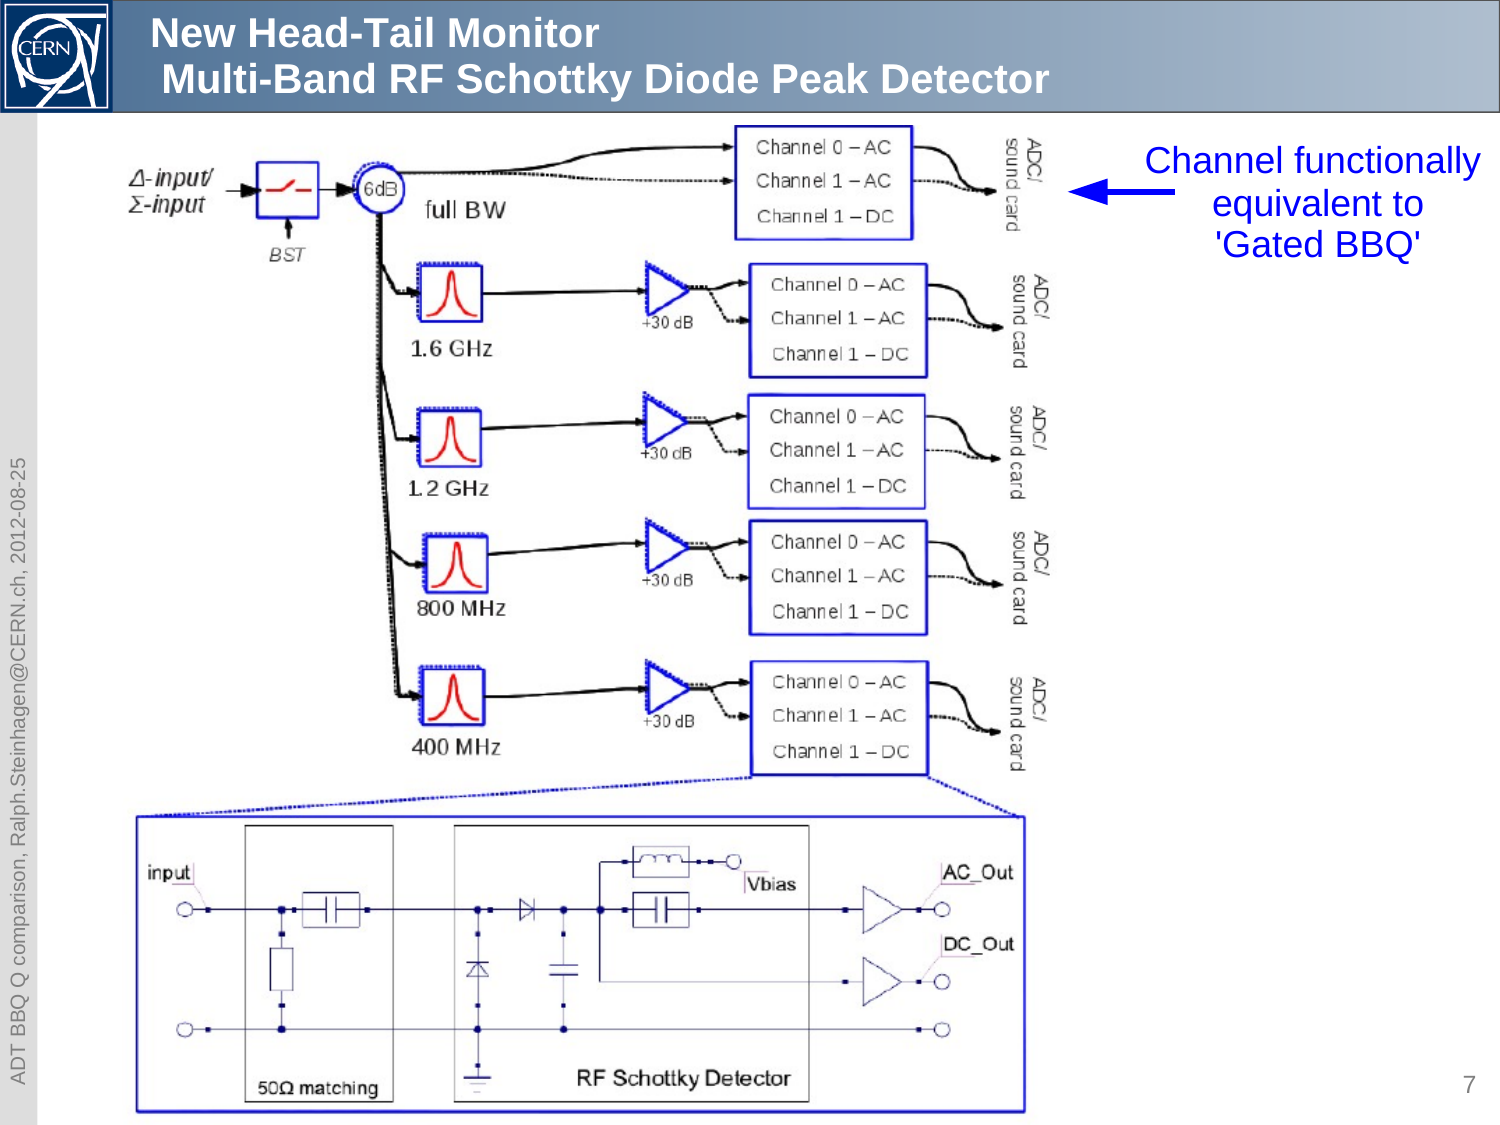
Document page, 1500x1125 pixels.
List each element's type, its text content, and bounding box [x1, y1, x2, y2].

picture [122, 125, 1068, 1125]
title New Head-Tail Monitor Multi-Band RF Schottky Diode Peak Detector [150, 0, 1201, 113]
text_box Channel functionally equivalent to 'Gated BBQ' [1129, 132, 1500, 274]
picture [0, 0, 113, 113]
